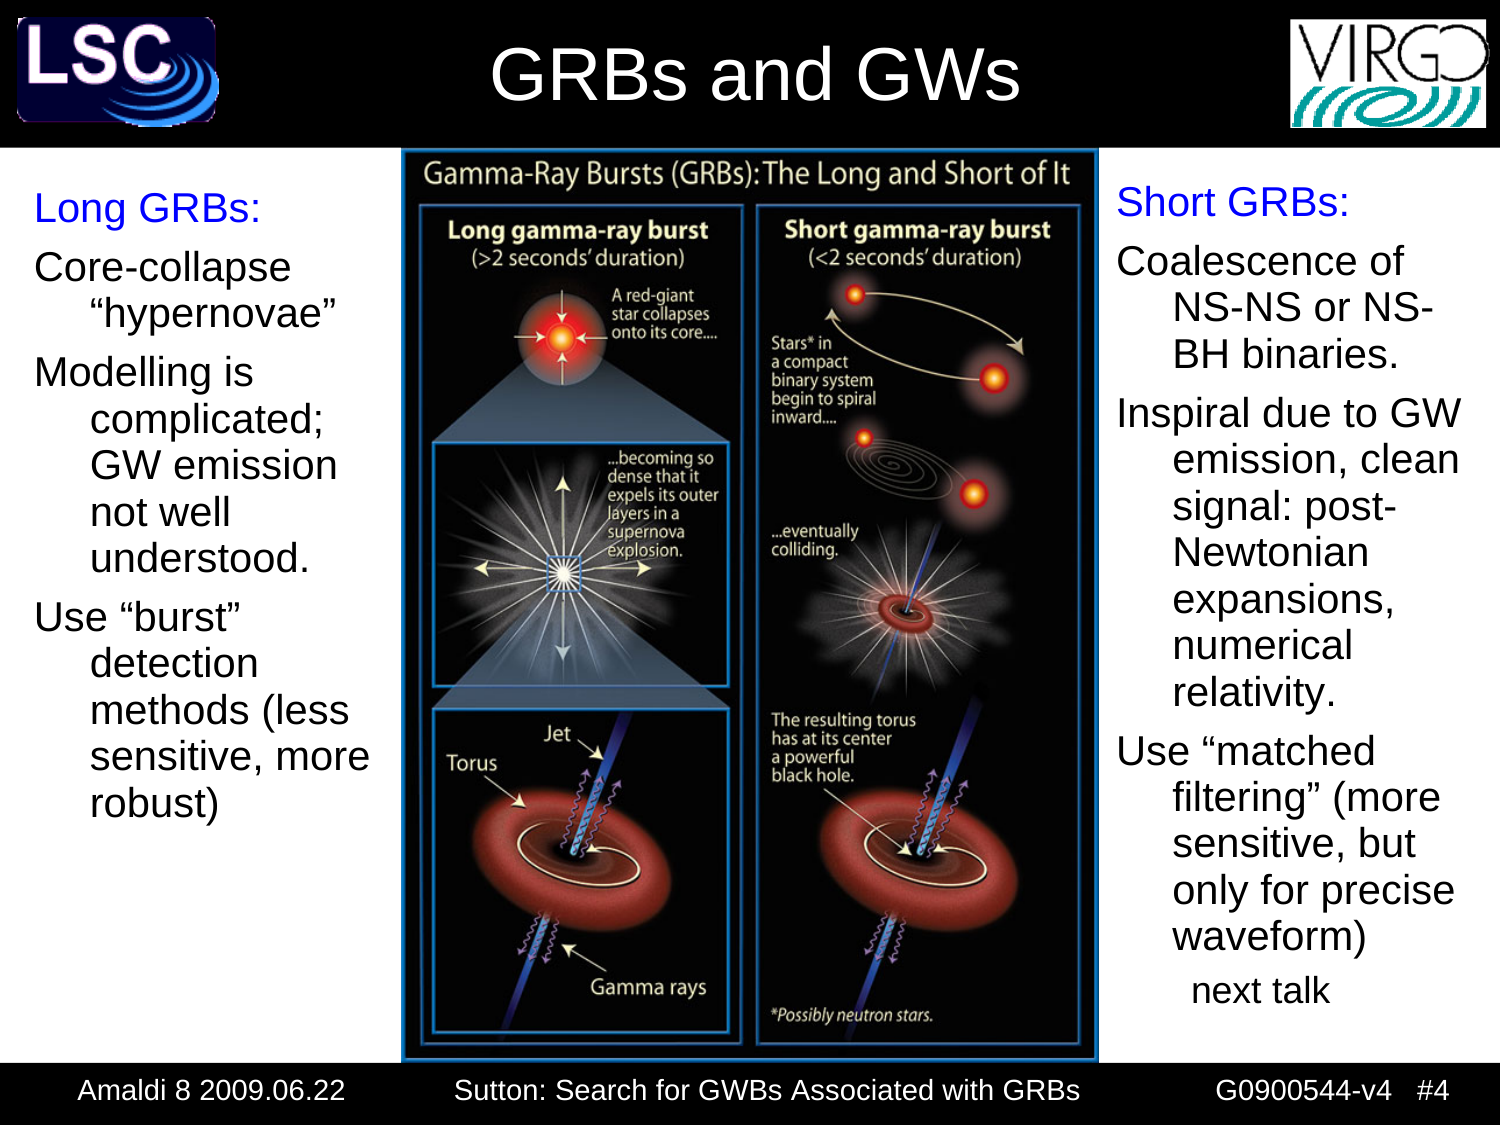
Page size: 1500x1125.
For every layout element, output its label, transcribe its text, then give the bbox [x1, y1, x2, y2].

picture [1290, 23, 1492, 129]
picture [17, 17, 219, 127]
list Long GRBs: Core-collapse “hypernovae” Modelling is complicated; GW emission not well understood. Use “burst” detection methods (less sensitive, more robust) [33, 184, 402, 847]
picture [401, 147, 1099, 1063]
list Short GRBs: Coalescence of NS-NS or NS-BH binaries. Inspiral due to GW emission, clean signal: post-Newtonian expansions, numerical relativity. Use “matched filtering” (more sensitive, but only for precise waveform) next talk [1116, 178, 1479, 1038]
title GRBs and GWs [253, 24, 1258, 125]
